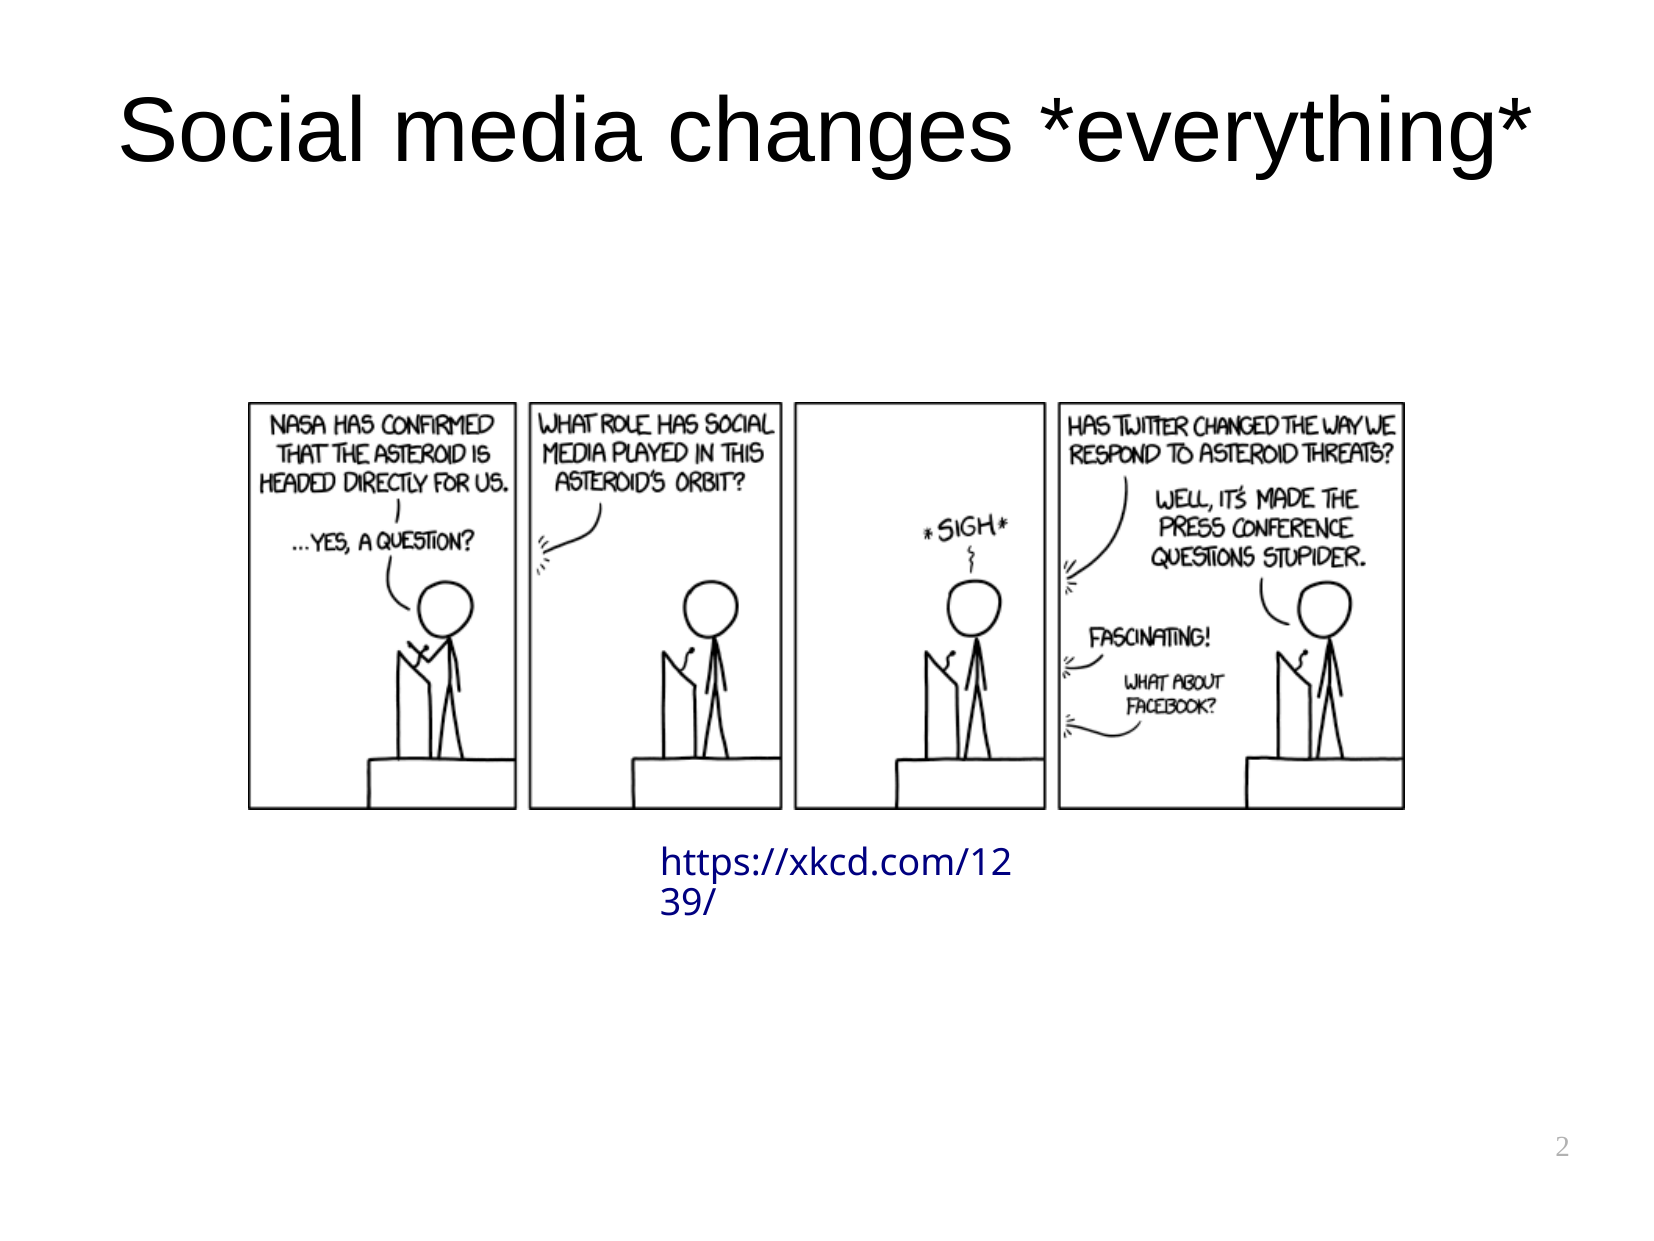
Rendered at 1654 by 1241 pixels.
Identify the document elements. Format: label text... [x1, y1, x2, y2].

title Social media changes *everything* [82, 25, 1571, 233]
text_box https://xkcd.com/1239/ [645, 828, 1029, 897]
picture [248, 402, 1405, 811]
